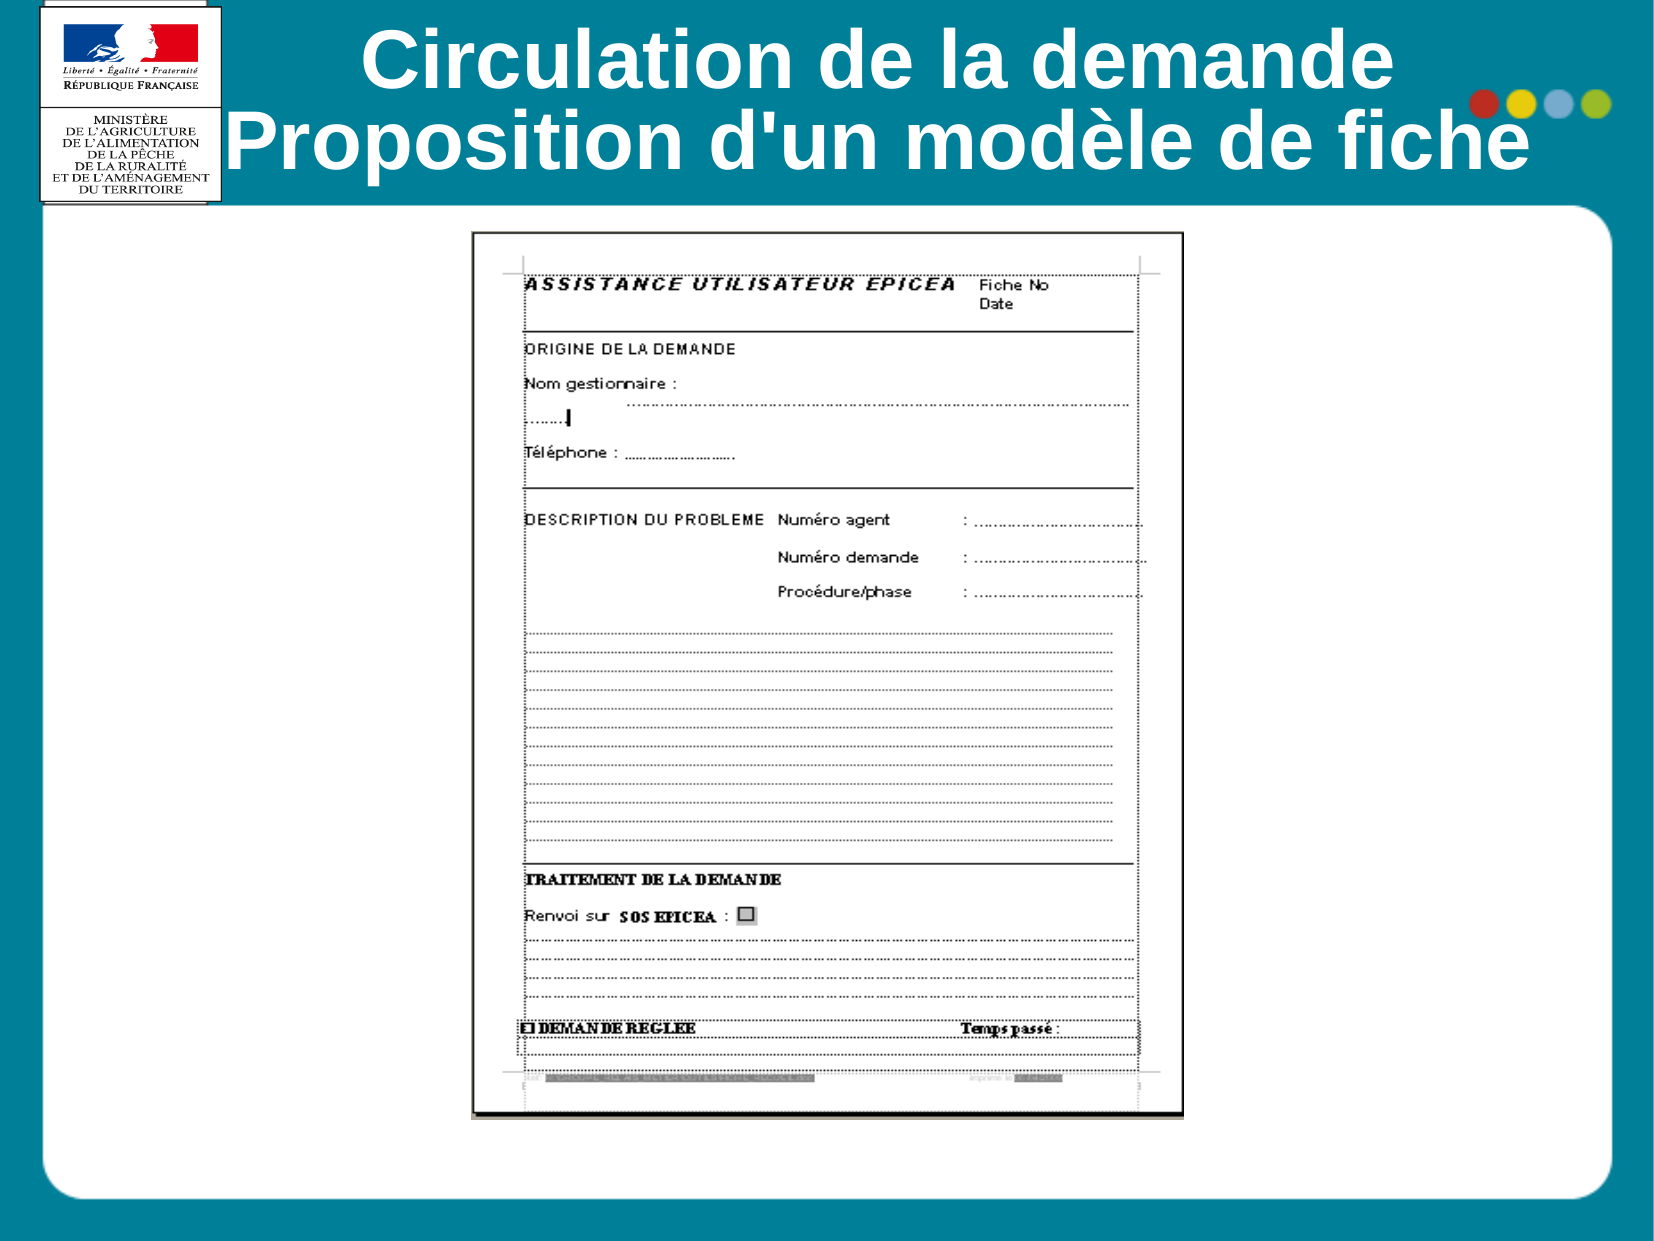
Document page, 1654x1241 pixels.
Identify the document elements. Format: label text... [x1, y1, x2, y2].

picture [0, 0, 1654, 1241]
title Circulation de la demande Proposition d'un modèle de fiche [192, 0, 1565, 227]
